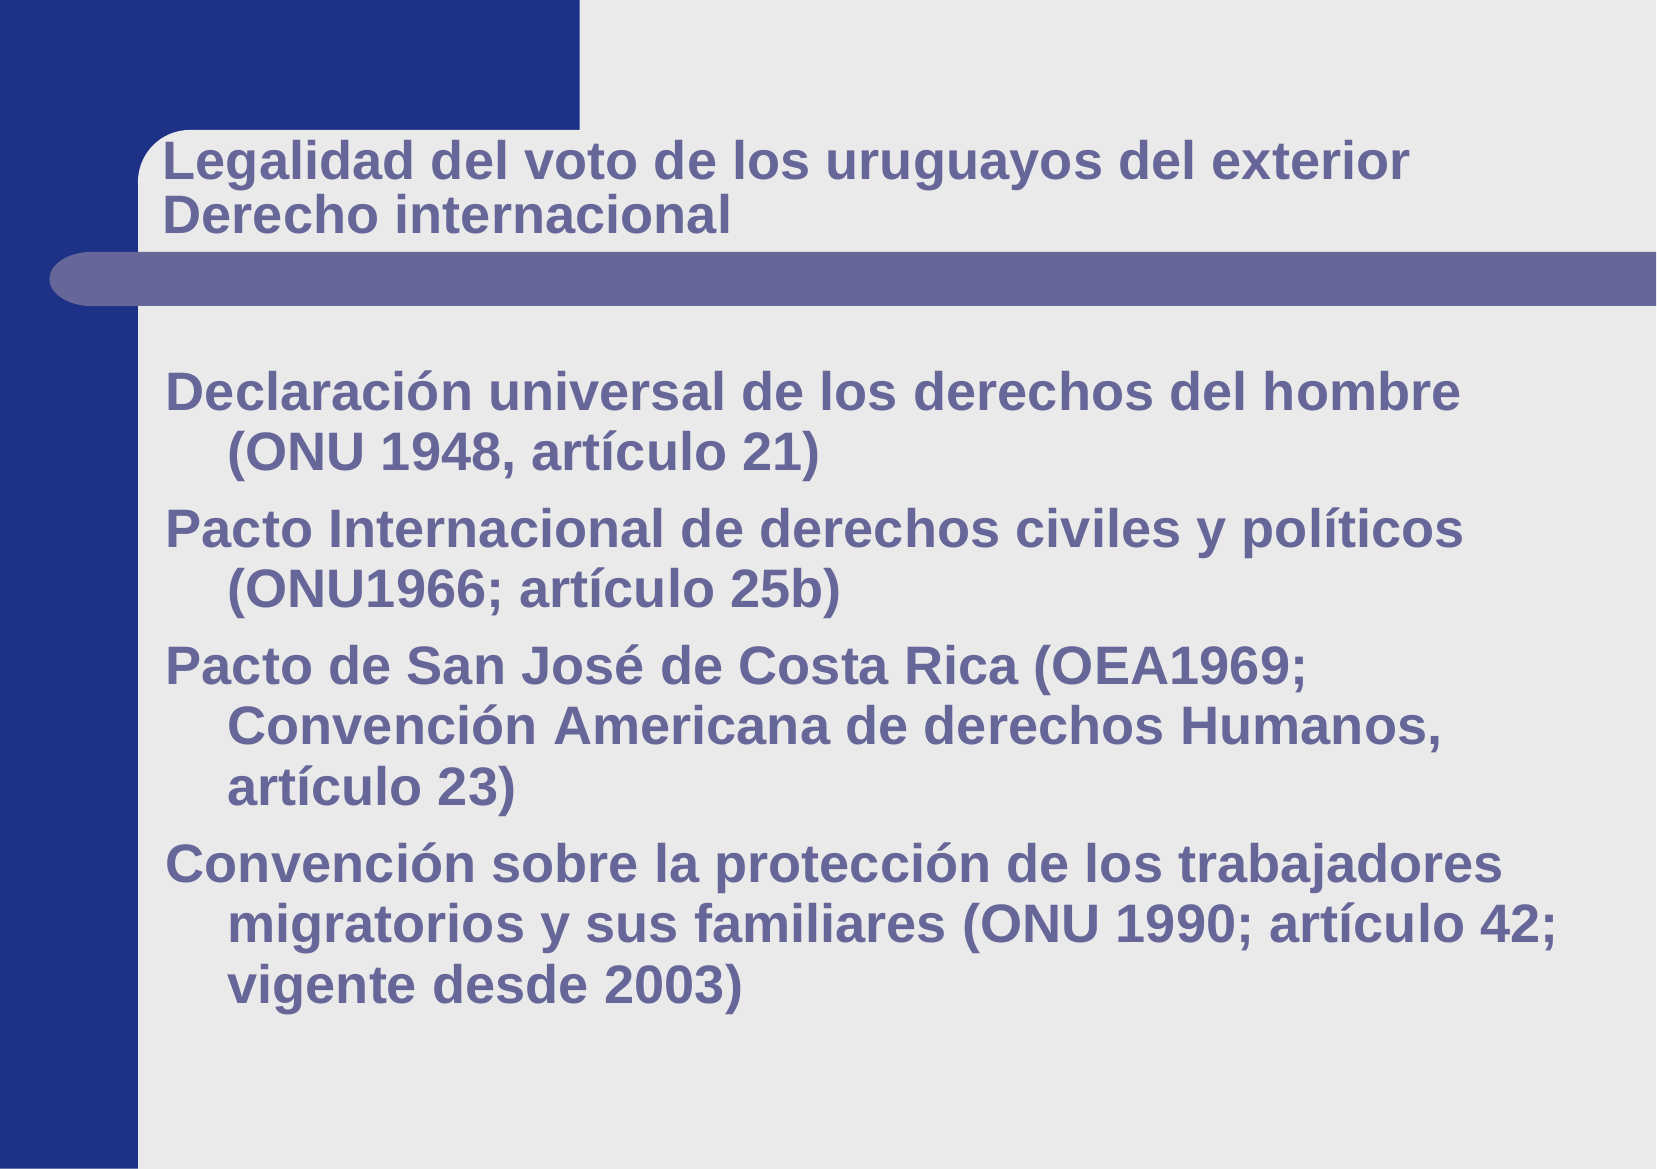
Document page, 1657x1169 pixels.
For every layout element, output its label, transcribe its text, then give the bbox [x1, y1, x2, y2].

title Legalidad del voto de los uruguayos del exterior Derecho internacional [162, 100, 1612, 281]
list Declaración universal de los derechos del hombre (ONU 1948, artículo 21) Pacto Internacional de derechos civiles y políticos (ONU1966; artículo 25b) Pacto de San José de Costa Rica (OEA1969; Convención Americana de derechos Humanos, artículo 23) Convención sobre la protección de los trabajadores migratorios y sus familiares (ONU 1990; artículo 42; vigente desde 2003) [165, 361, 1615, 1019]
